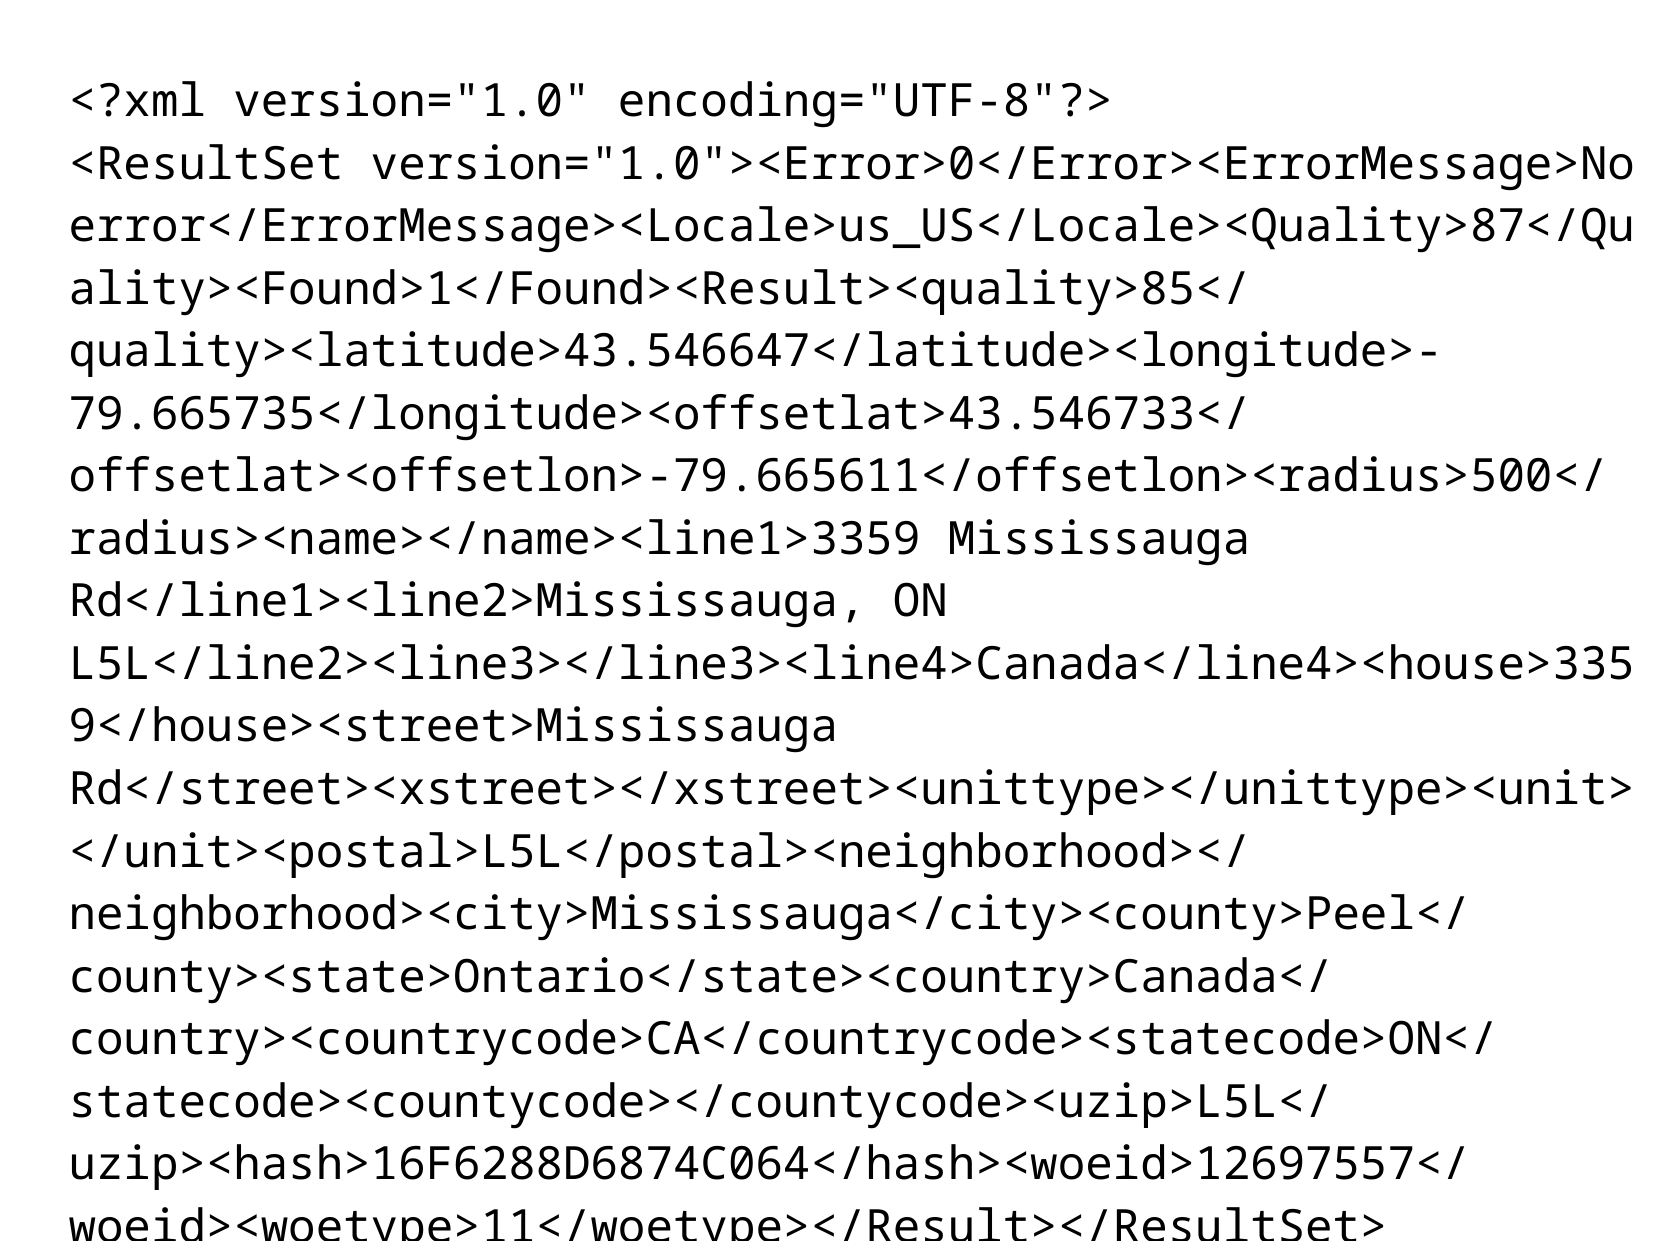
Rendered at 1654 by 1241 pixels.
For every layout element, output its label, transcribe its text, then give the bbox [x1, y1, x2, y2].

text_box <?xml version="1.0" encoding="UTF-8"?> <ResultSet version="1.0"><Error>0</Error><ErrorMessage>No error</ErrorMessage><Locale>us_US</Locale><Quality>87</Quality><Found>1</Found><Result><quality>85</quality><latitude>43.546647</latitude><longitude>-79.665735</longitude><offsetlat>43.546733</offsetlat><offsetlon>-79.665611</offsetlon><radius>500</radius><name></name><line1>3359 Mississauga Rd</line1><line2>Mississauga, ON L5L</line2><line3></line3><line4>Canada</line4><house>3359</house><street>Mississauga Rd</street><xstreet></xstreet><unittype></unittype><unit></unit><postal>L5L</postal><neighborhood></neighborhood><city>Mississauga</city><county>Peel</county><state>Ontario</state><country>Canada</country><countrycode>CA</countrycode><statecode>ON</statecode><countycode></countycode><uzip>L5L</uzip><hash>16F6288D6874C064</hash><woeid>12697557</woeid><woetype>11</woetype></Result></ResultSet> <!-- gws14.maps.bf1.yahoo.com uncompressed/chunked Wed Nov 9 10:23:36 PST 2011 --> <!-- wws03.geotech.bf1.yahoo.com uncompressed Wed Nov 9 10:23:36 PST 2011 --> [53, 60, 1654, 1237]
